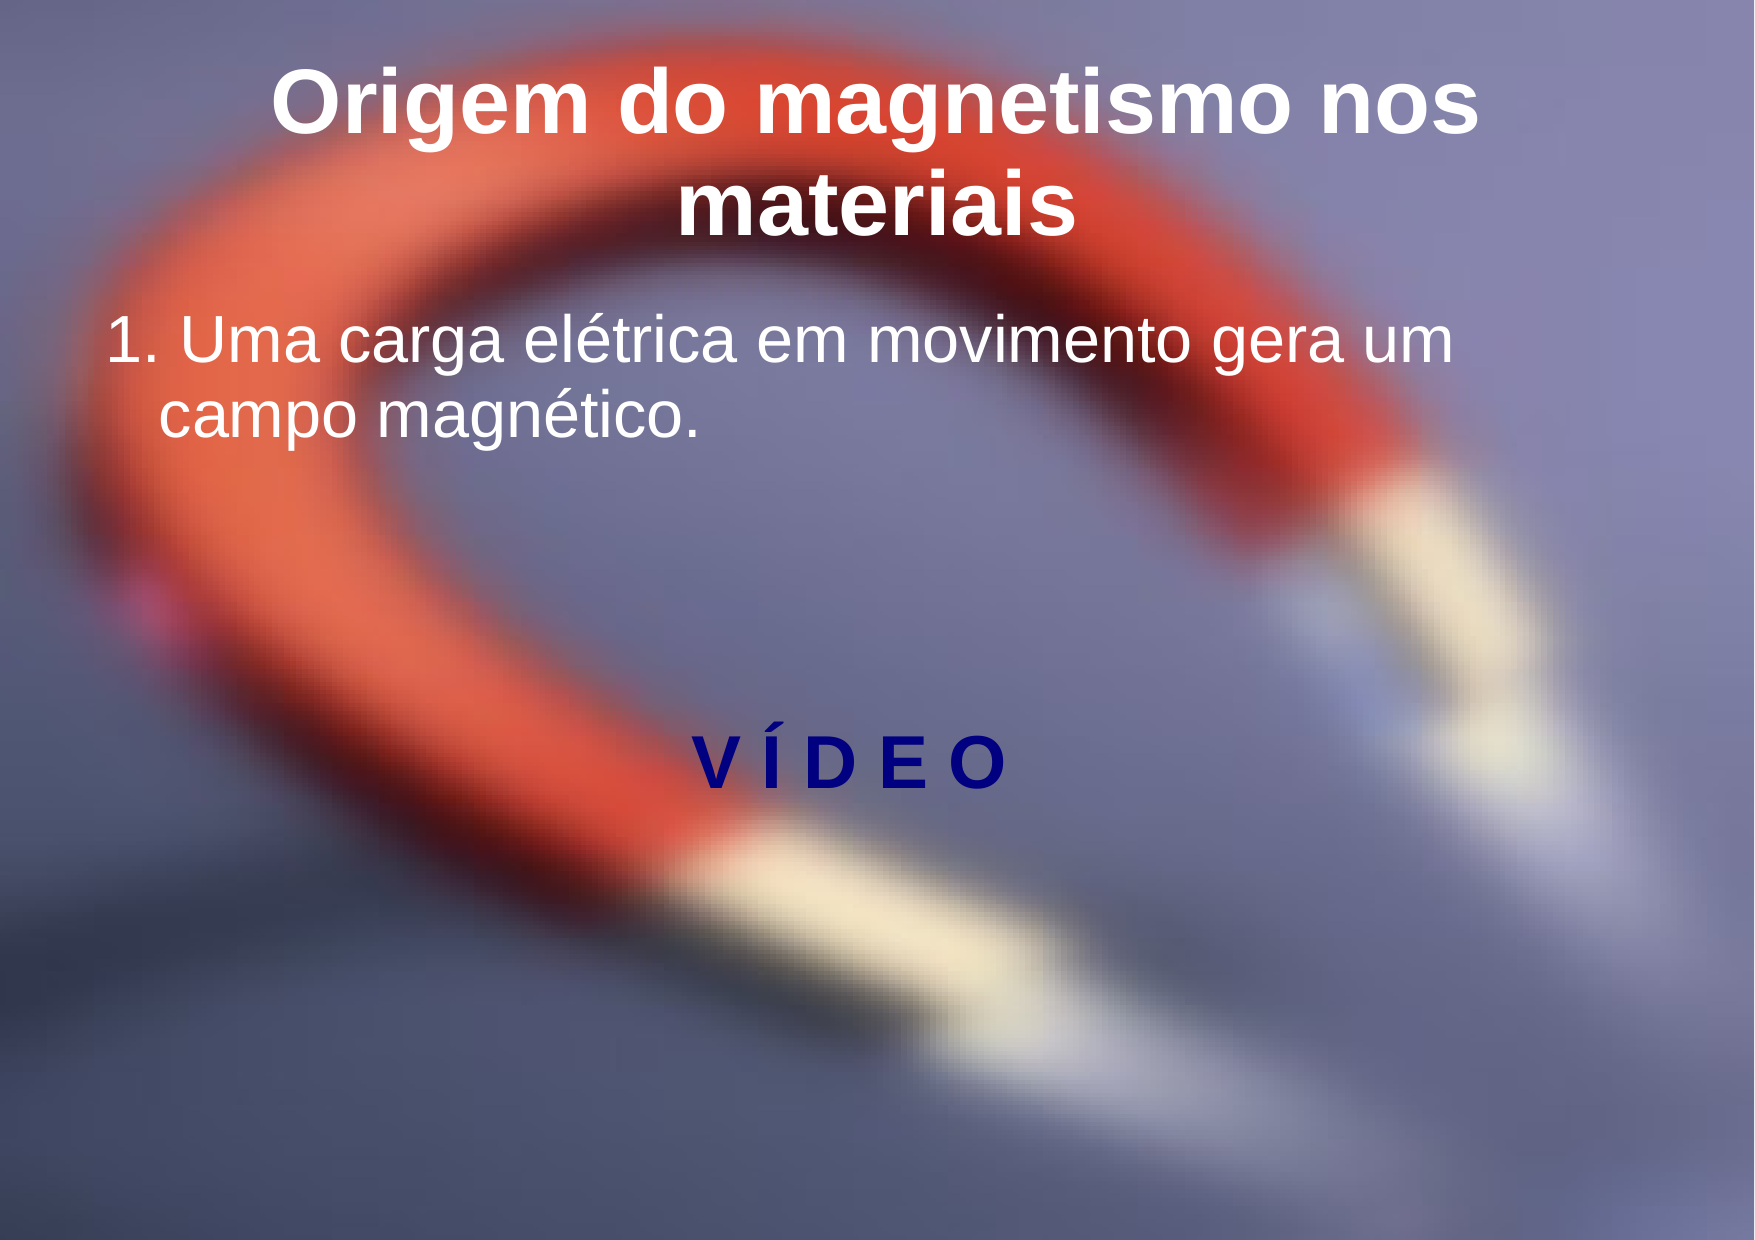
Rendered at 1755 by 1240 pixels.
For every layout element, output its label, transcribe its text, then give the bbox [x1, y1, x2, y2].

title Origem do magnetismo nos materiais [87, 49, 1667, 257]
text_box V Í D E O [676, 713, 1064, 831]
list Uma carga elétrica em movimento gera um campo magnético. [87, 301, 1667, 1120]
picture [0, 0, 1755, 1240]
